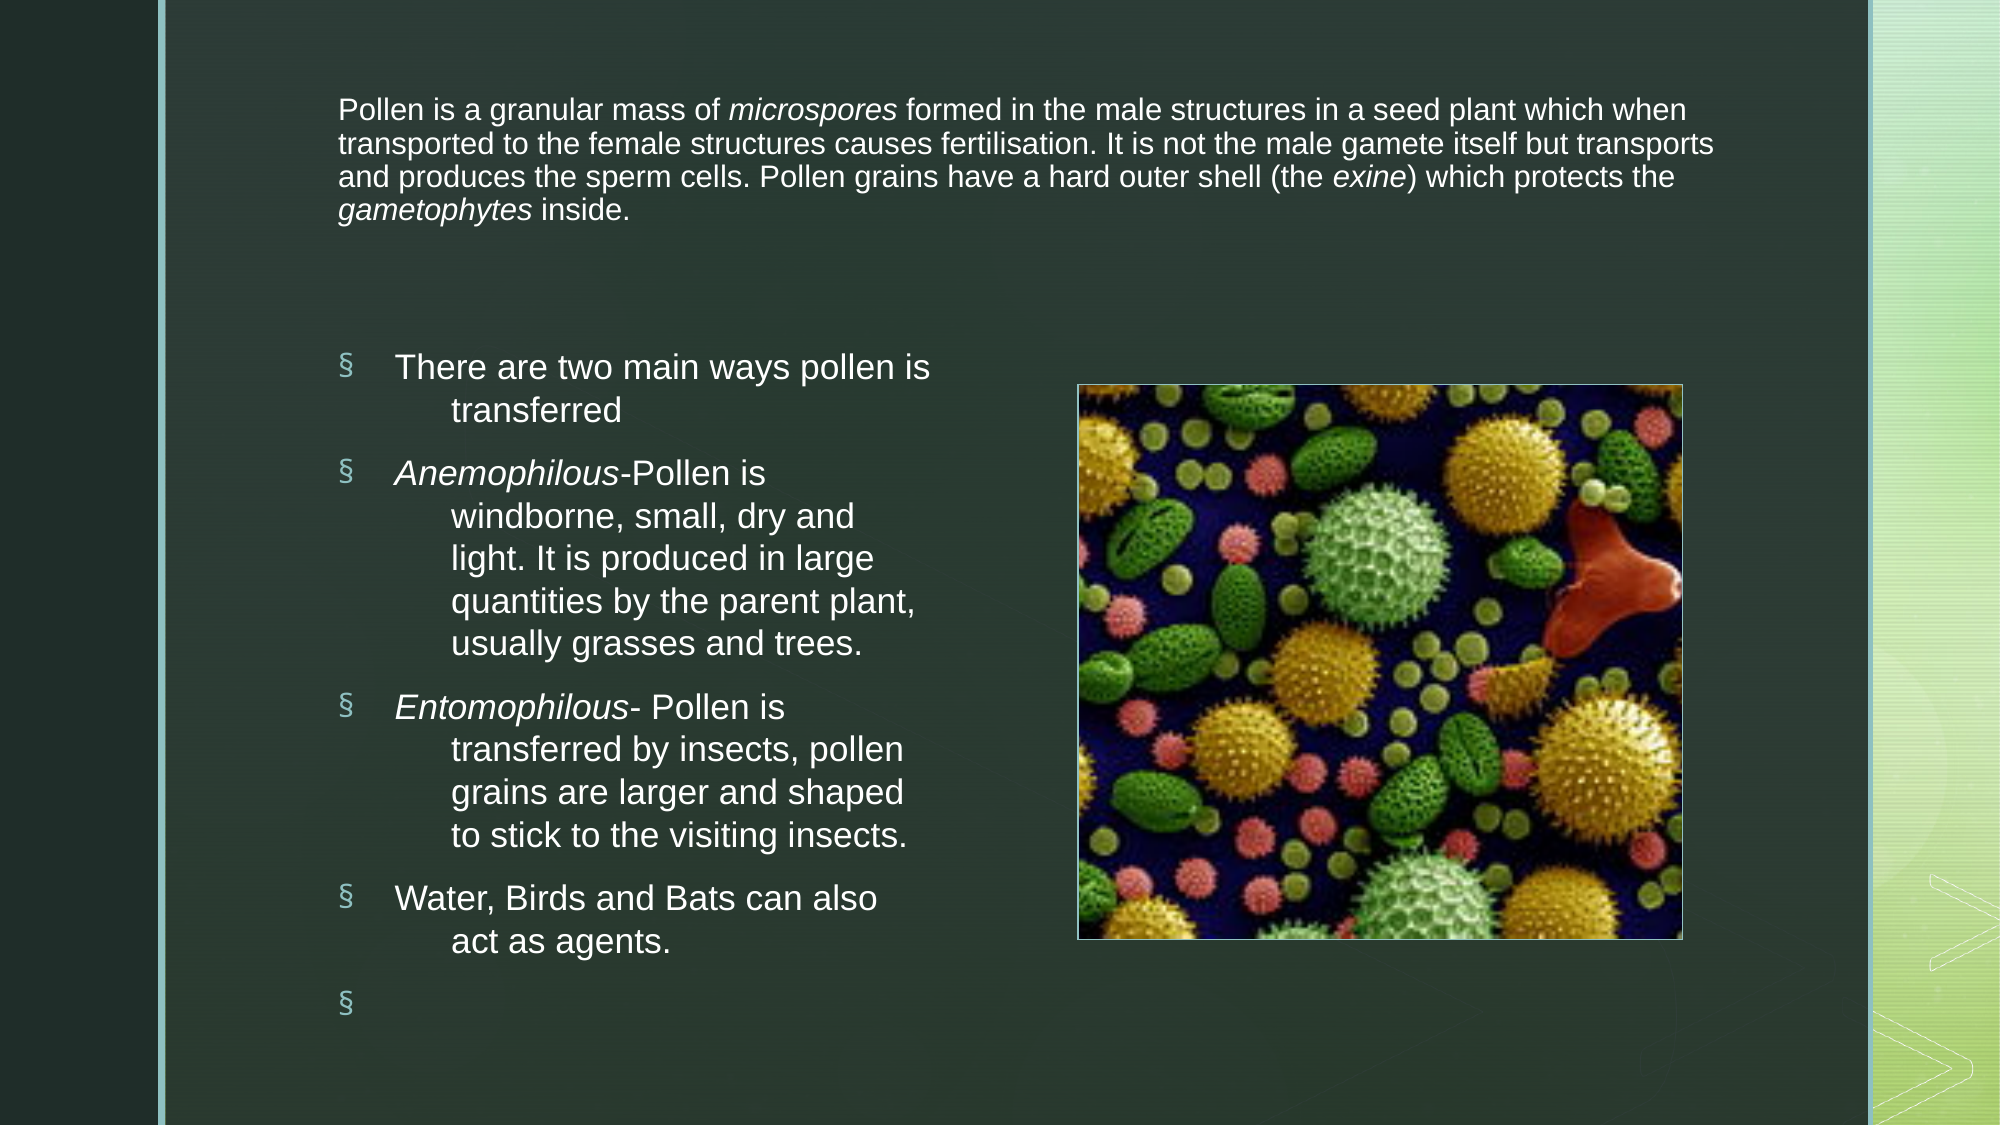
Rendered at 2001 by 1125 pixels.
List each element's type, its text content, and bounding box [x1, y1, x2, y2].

picture [1078, 385, 1682, 939]
picture [1873, 0, 2000, 1125]
title Pollen is a granular mass of microspores formed in the male structures in a seed plant which when transported to the female structures causes fertilisation. It is not the male gamete itself but transports and produces the sperm cells. Pollen grains have a hard outer shell (the exine) which protects the gametophytes inside. [323, 86, 1736, 265]
text_box [0, 0, 1873, 1125]
list There are two main ways pollen is transferred Anemophilous-Pollen is windborne, small, dry and light. It is produced in large quantities by the parent plant, usually grasses and trees. Entomophilous- Pollen is transferred by insects, pollen grains are larger and shaped to stick to the visiting insects. Water, Birds and Bats can also act as agents. [323, 336, 947, 1024]
